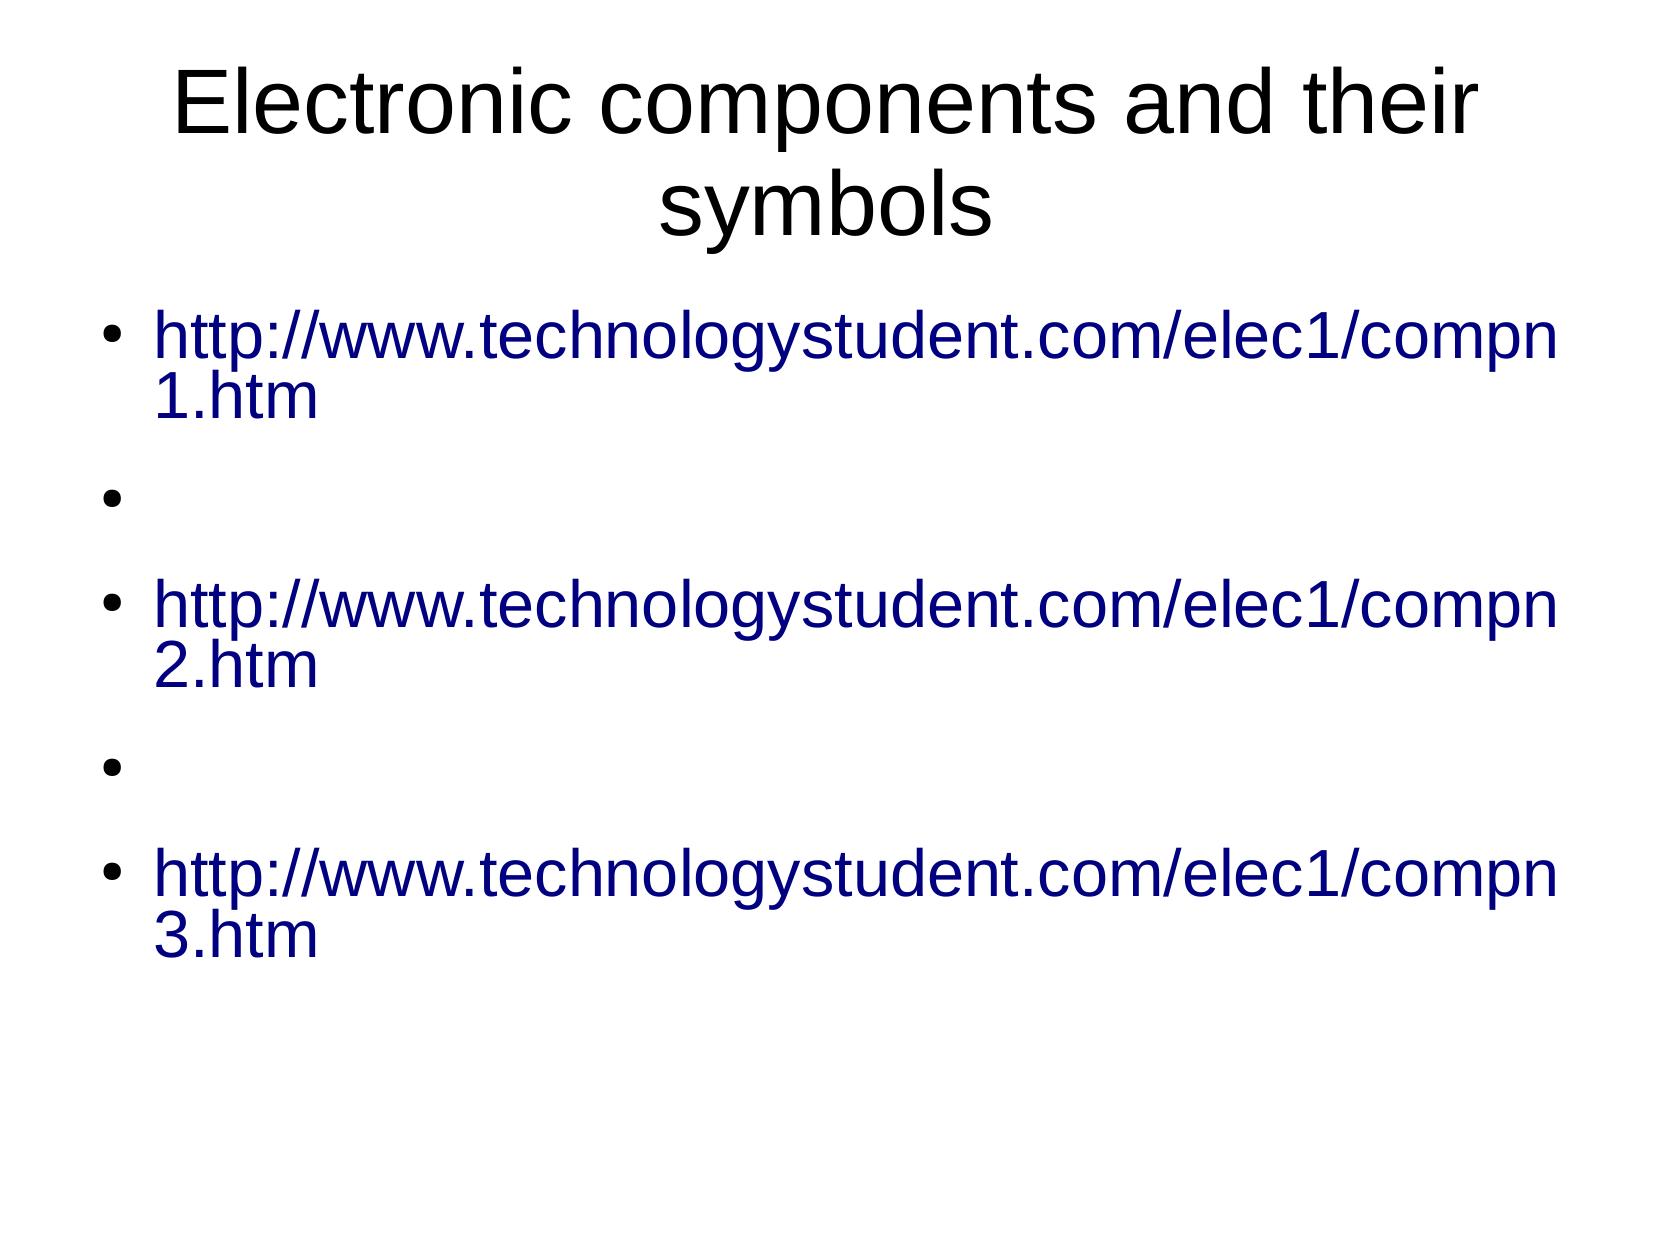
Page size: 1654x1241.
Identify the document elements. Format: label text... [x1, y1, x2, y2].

title Electronic components and their symbols [82, 49, 1571, 257]
list http://www.technologystudent.com/elec1/compn1.htm http://www.technologystudent.com/elec1/compn2.htm http://www.technologystudent.com/elec1/compn3.htm [82, 297, 1571, 1148]
